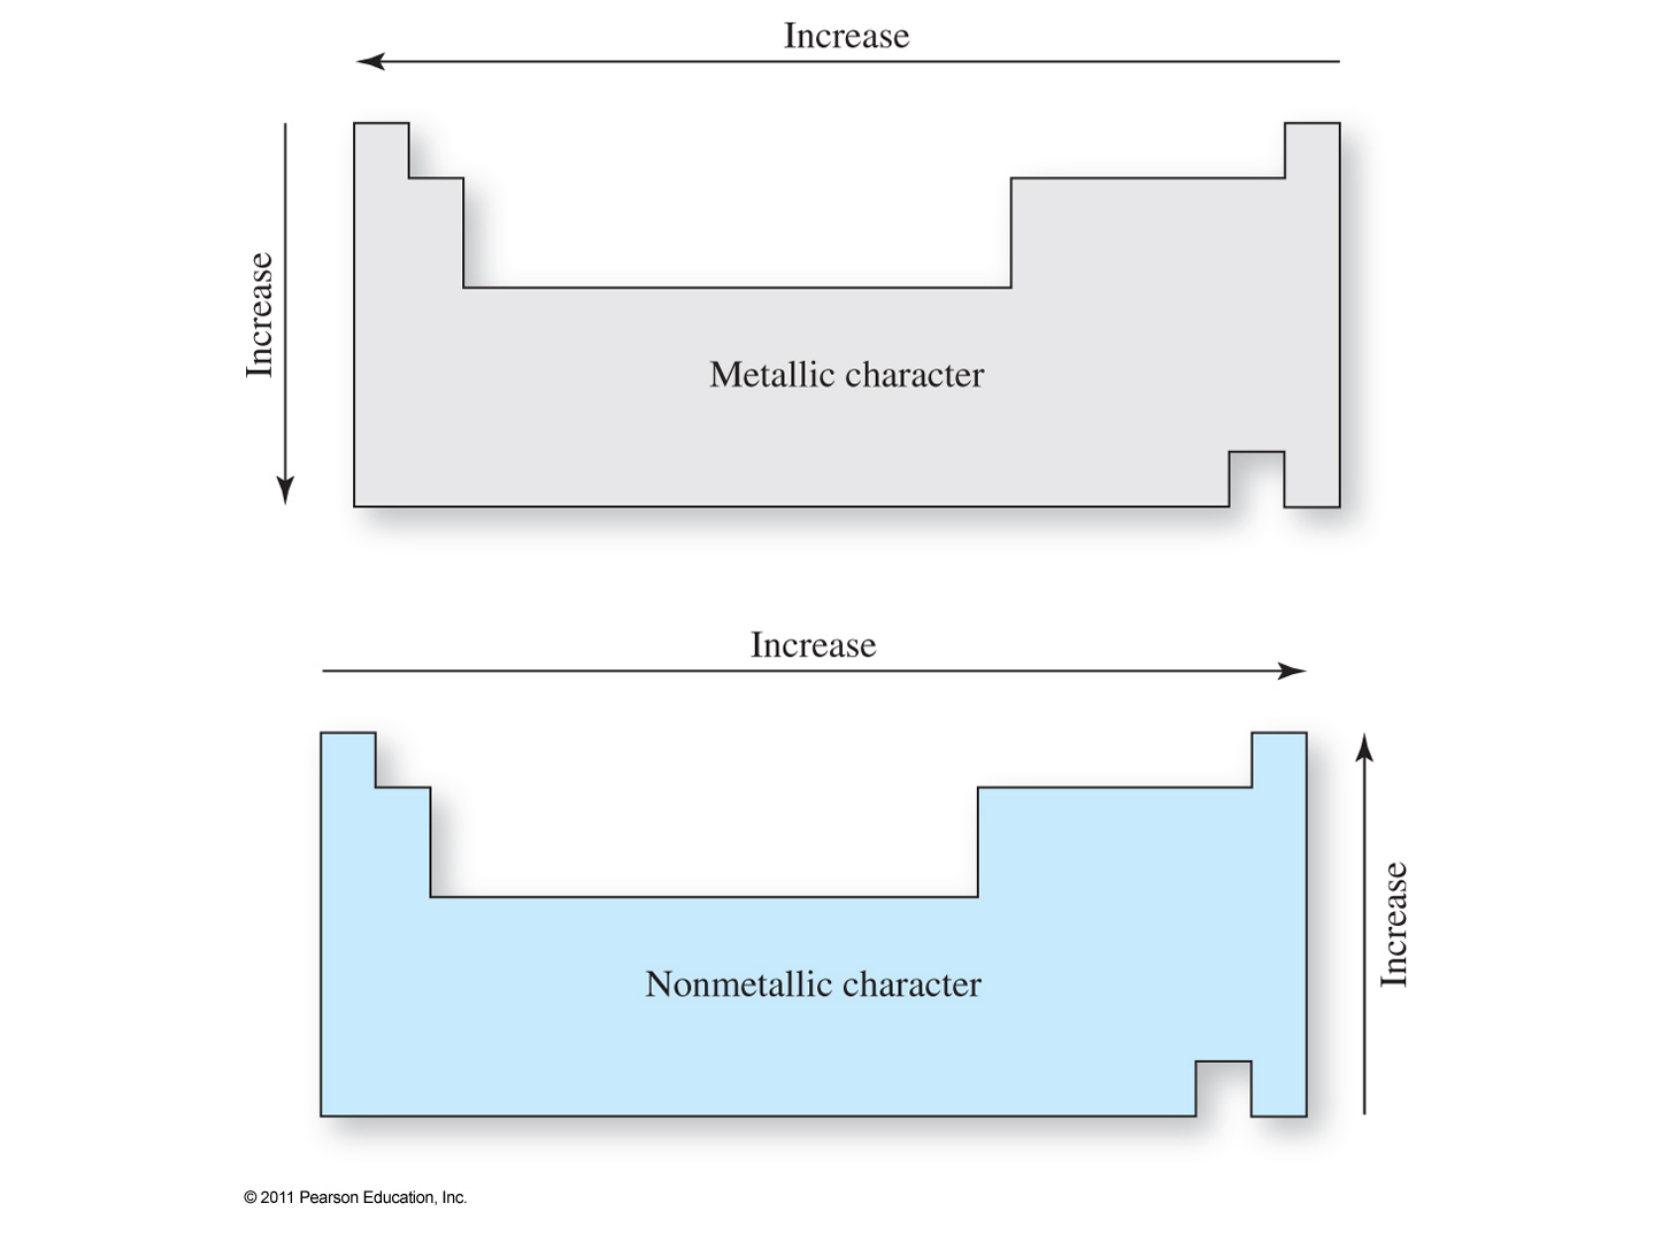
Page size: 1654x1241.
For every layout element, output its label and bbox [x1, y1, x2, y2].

picture [222, 0, 1431, 1241]
